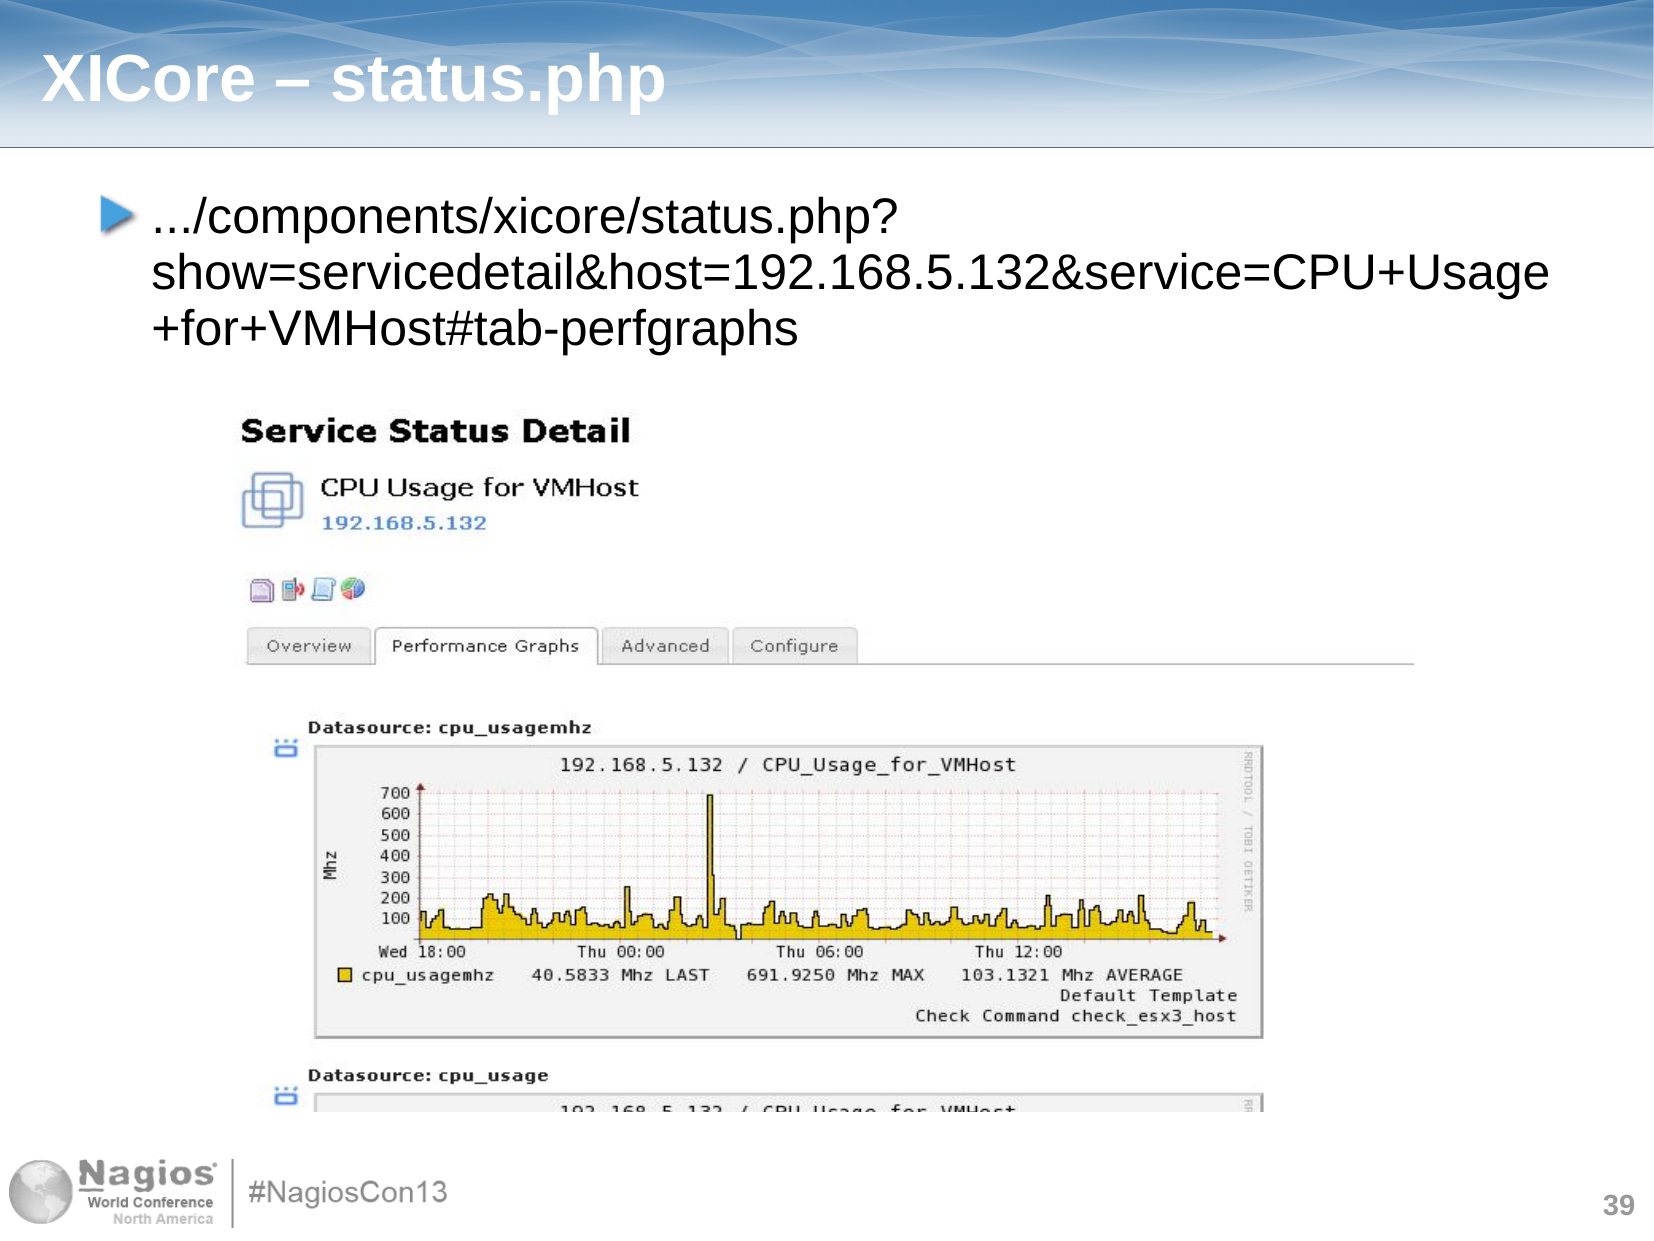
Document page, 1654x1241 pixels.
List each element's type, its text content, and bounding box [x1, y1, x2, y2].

title XICore – status.php [41, 29, 1248, 127]
list .../components/xicore/status.php?show=servicedetail&host=192.168.5.132&service=CPU+Usage+for+VMHost#tab-perfgraphs [80, 188, 1569, 1007]
picture [233, 1007, 1415, 1112]
picture [0, 0, 1654, 147]
picture [9, 1159, 453, 1228]
